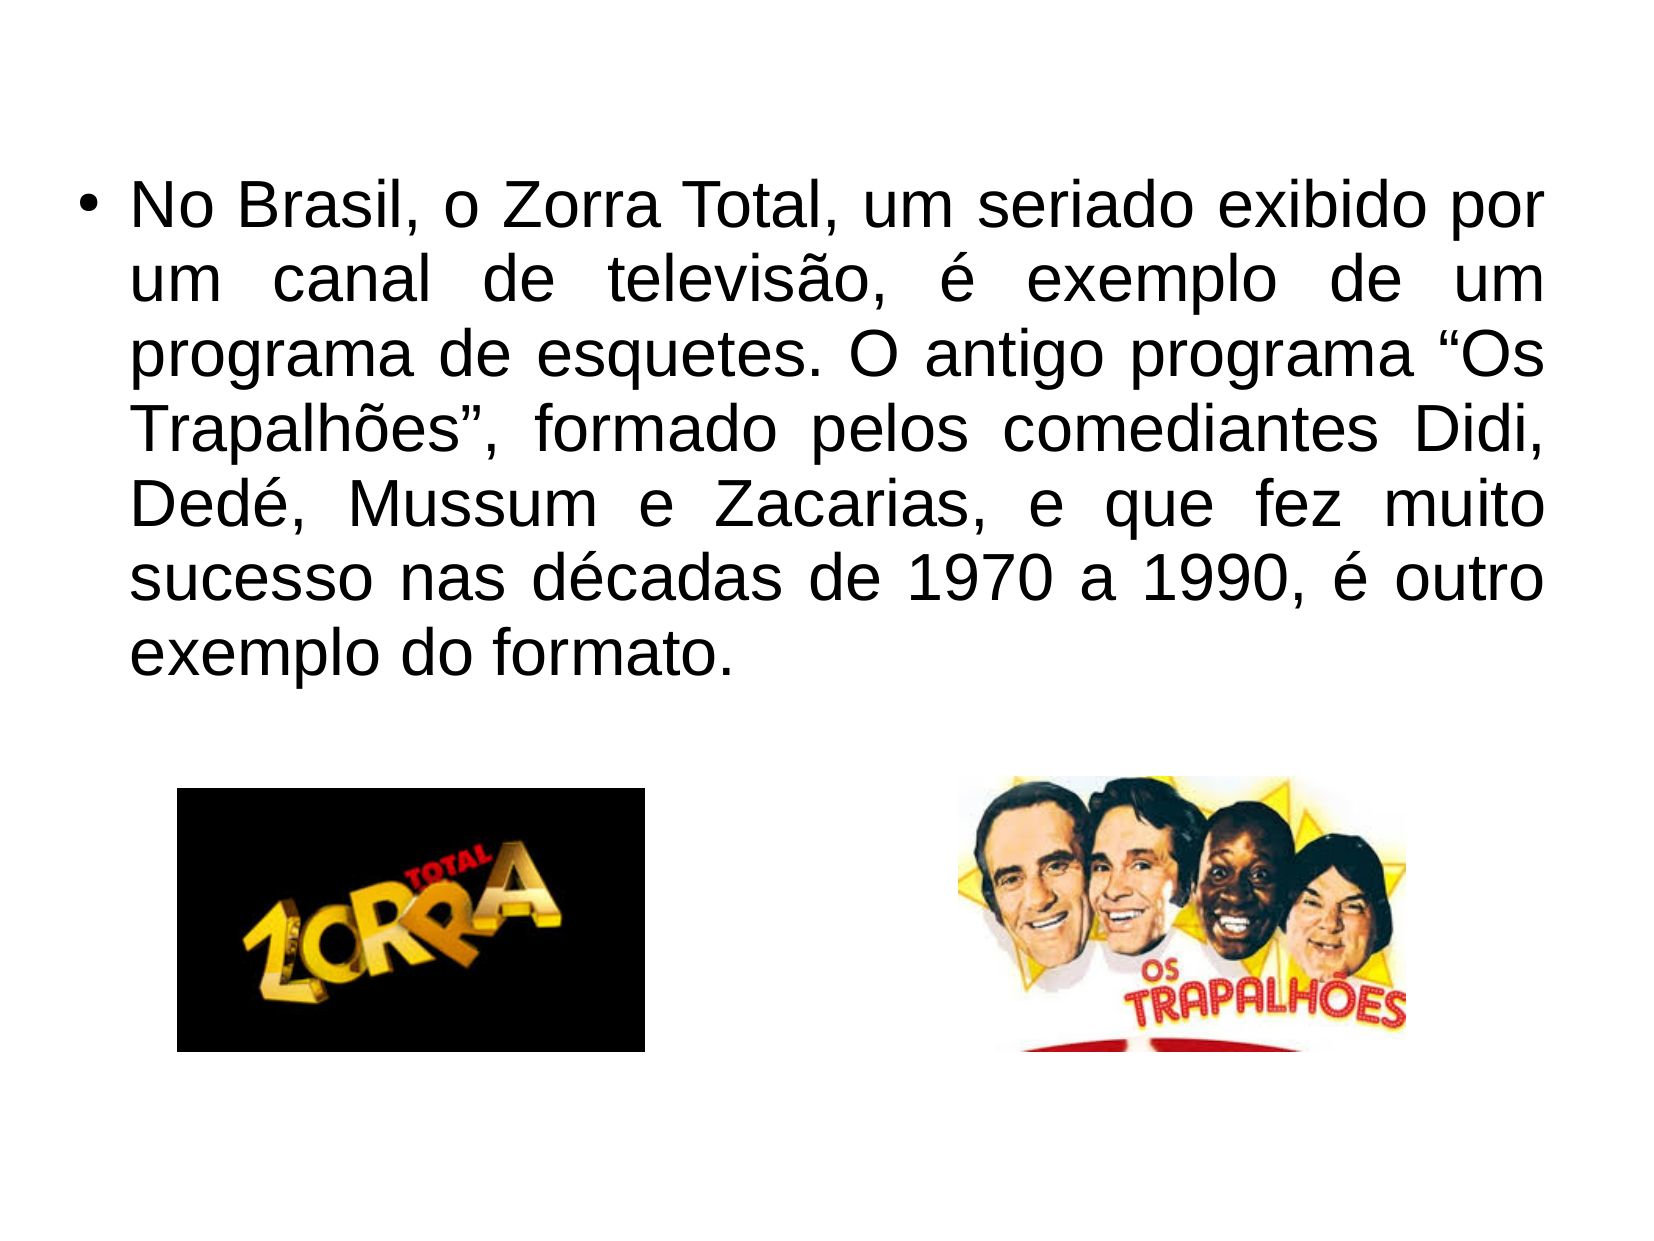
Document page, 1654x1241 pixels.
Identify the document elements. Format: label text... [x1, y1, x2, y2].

picture [958, 776, 1406, 1052]
list No Brasil, o Zorra Total, um seriado exibido por um canal de televisão, é exemplo de um programa de esquetes. O antigo programa “Os Trapalhões”, formado pelos comediantes Didi, Dedé, Mussum e Zacarias, e que fez muito sucesso nas décadas de 1970 a 1990, é outro exemplo do formato. [59, 166, 1548, 721]
picture [177, 788, 645, 1052]
